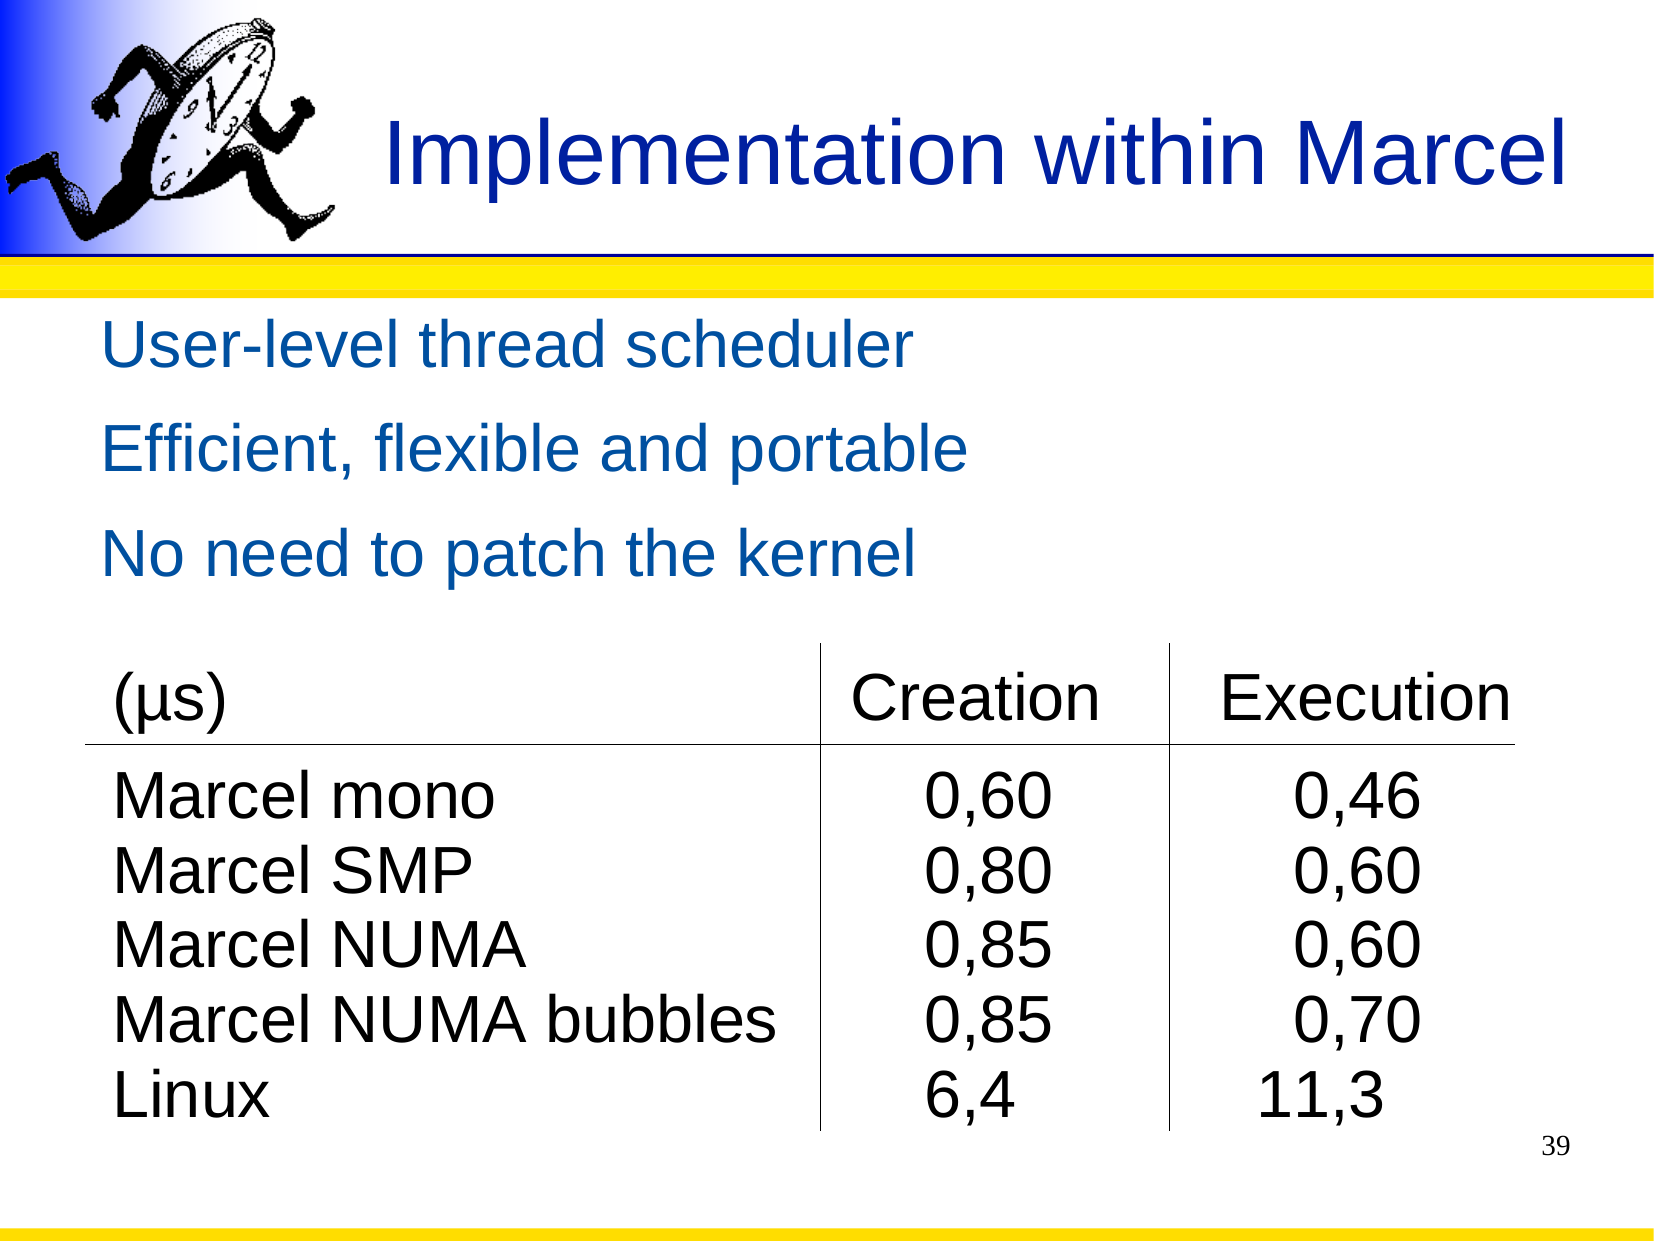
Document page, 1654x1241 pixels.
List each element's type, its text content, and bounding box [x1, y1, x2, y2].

picture [4, 9, 343, 253]
text_box (µs) Creation Execution Marcel mono 0,60 0,46 Marcel SMP 0,80 0,60 Marcel NUMA 0,85 0,60 Marcel NUMA bubbles 0,85 0,70 Linux 6,4 11,3 [821, 652, 1169, 744]
title Implementation within Marcel [372, 56, 1571, 250]
text_box (µs) Creation Execution Marcel mono 0,60 0,46 Marcel SMP 0,80 0,60 Marcel NUMA 0,85 0,60 Marcel NUMA bubbles 0,85 0,70 Linux 6,4 11,3 [97, 652, 1622, 1140]
list User-level thread scheduler Efficient, flexible and portable No need to patch the kernel [82, 307, 1571, 624]
text_box (µs) Creation Execution Marcel mono 0,60 0,46 Marcel SMP 0,80 0,60 Marcel NUMA 0,85 0,60 Marcel NUMA bubbles 0,85 0,70 Linux 6,4 11,3 [97, 652, 820, 744]
